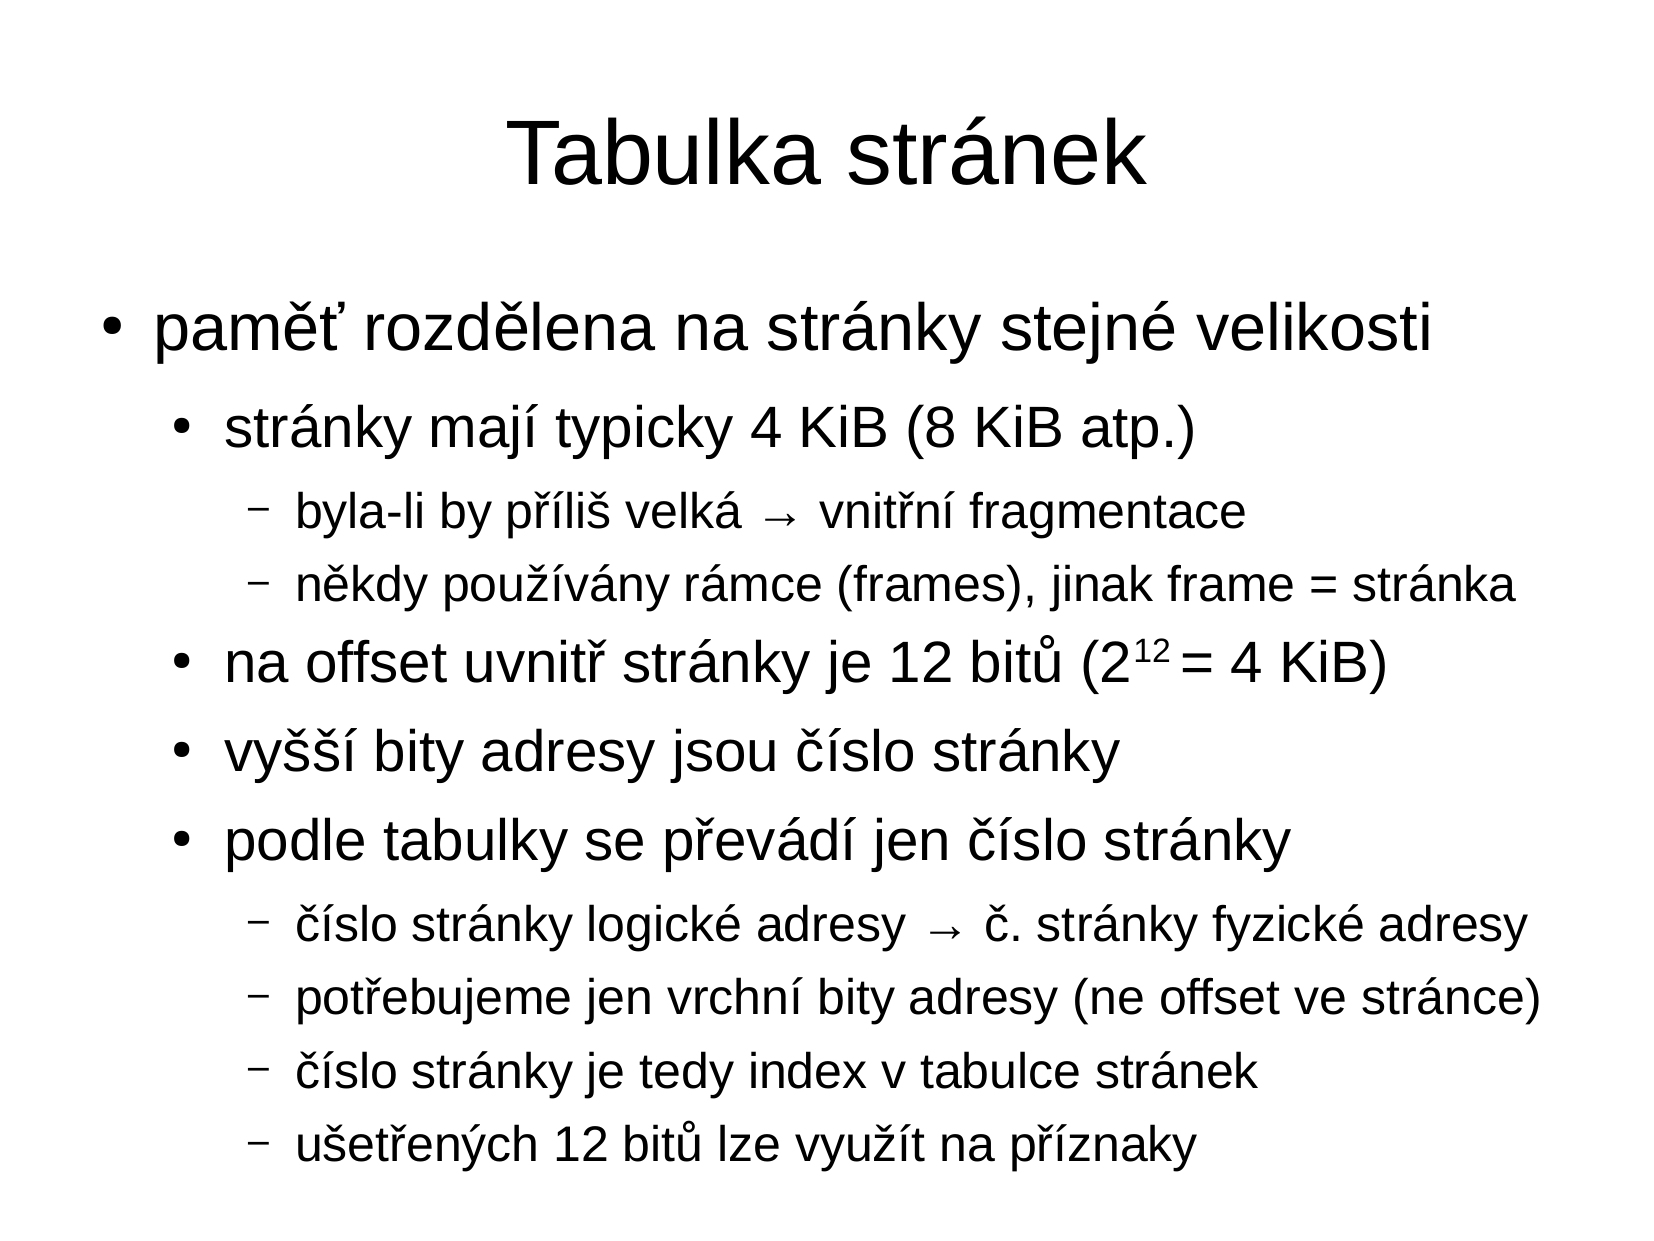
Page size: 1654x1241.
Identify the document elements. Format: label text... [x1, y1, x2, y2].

list paměť rozdělena na stránky stejné velikosti stránky mají typicky 4 KiB (8 KiB atp.) byla-li by příliš velká → vnitřní fragmentace někdy používány rámce (frames), jinak frame = stránka na offset uvnitř stránky je 12 bitů (212 = 4 KiB) vyšší bity adresy jsou číslo stránky podle tabulky se převádí jen číslo stránky číslo stránky logické adresy → č. stránky fyzické adresy potřebujeme jen vrchní bity adresy (ne offset ve stránce) číslo stránky je tedy index v tabulce stránek ušetřených 12 bitů lze využít na příznaky [82, 290, 1571, 1175]
title Tabulka stránek [82, 56, 1571, 250]
